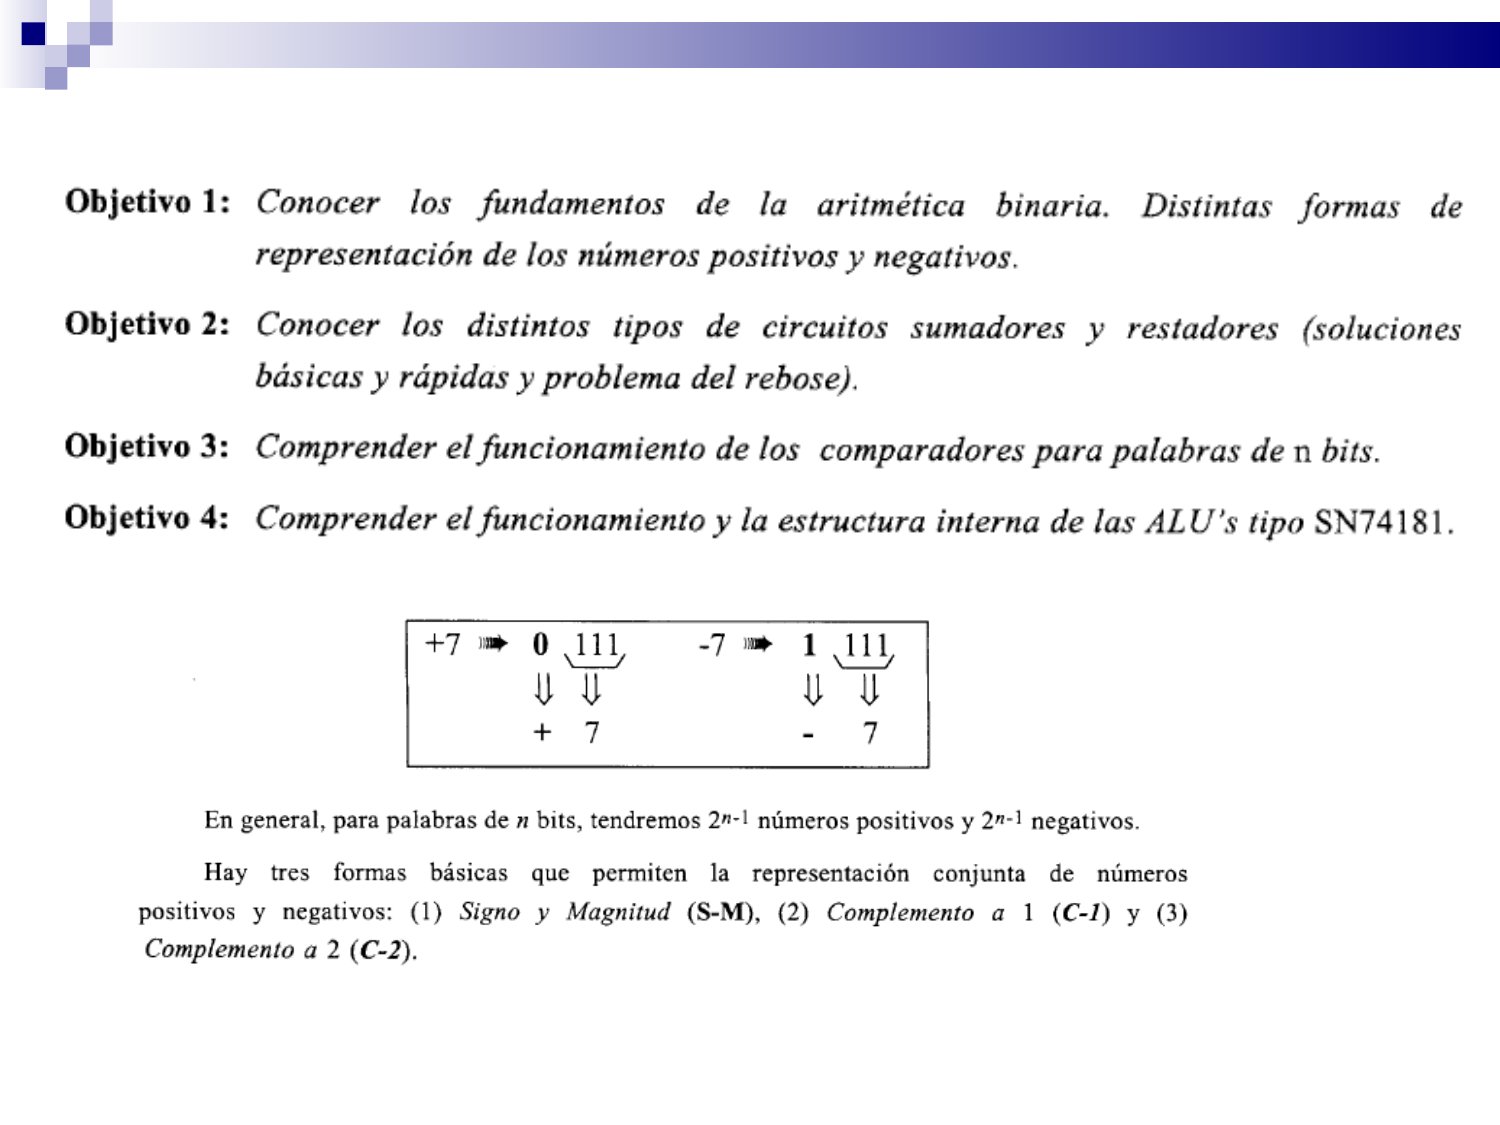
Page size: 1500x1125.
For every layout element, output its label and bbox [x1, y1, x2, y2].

picture [123, 586, 1270, 968]
picture [39, 172, 1500, 550]
